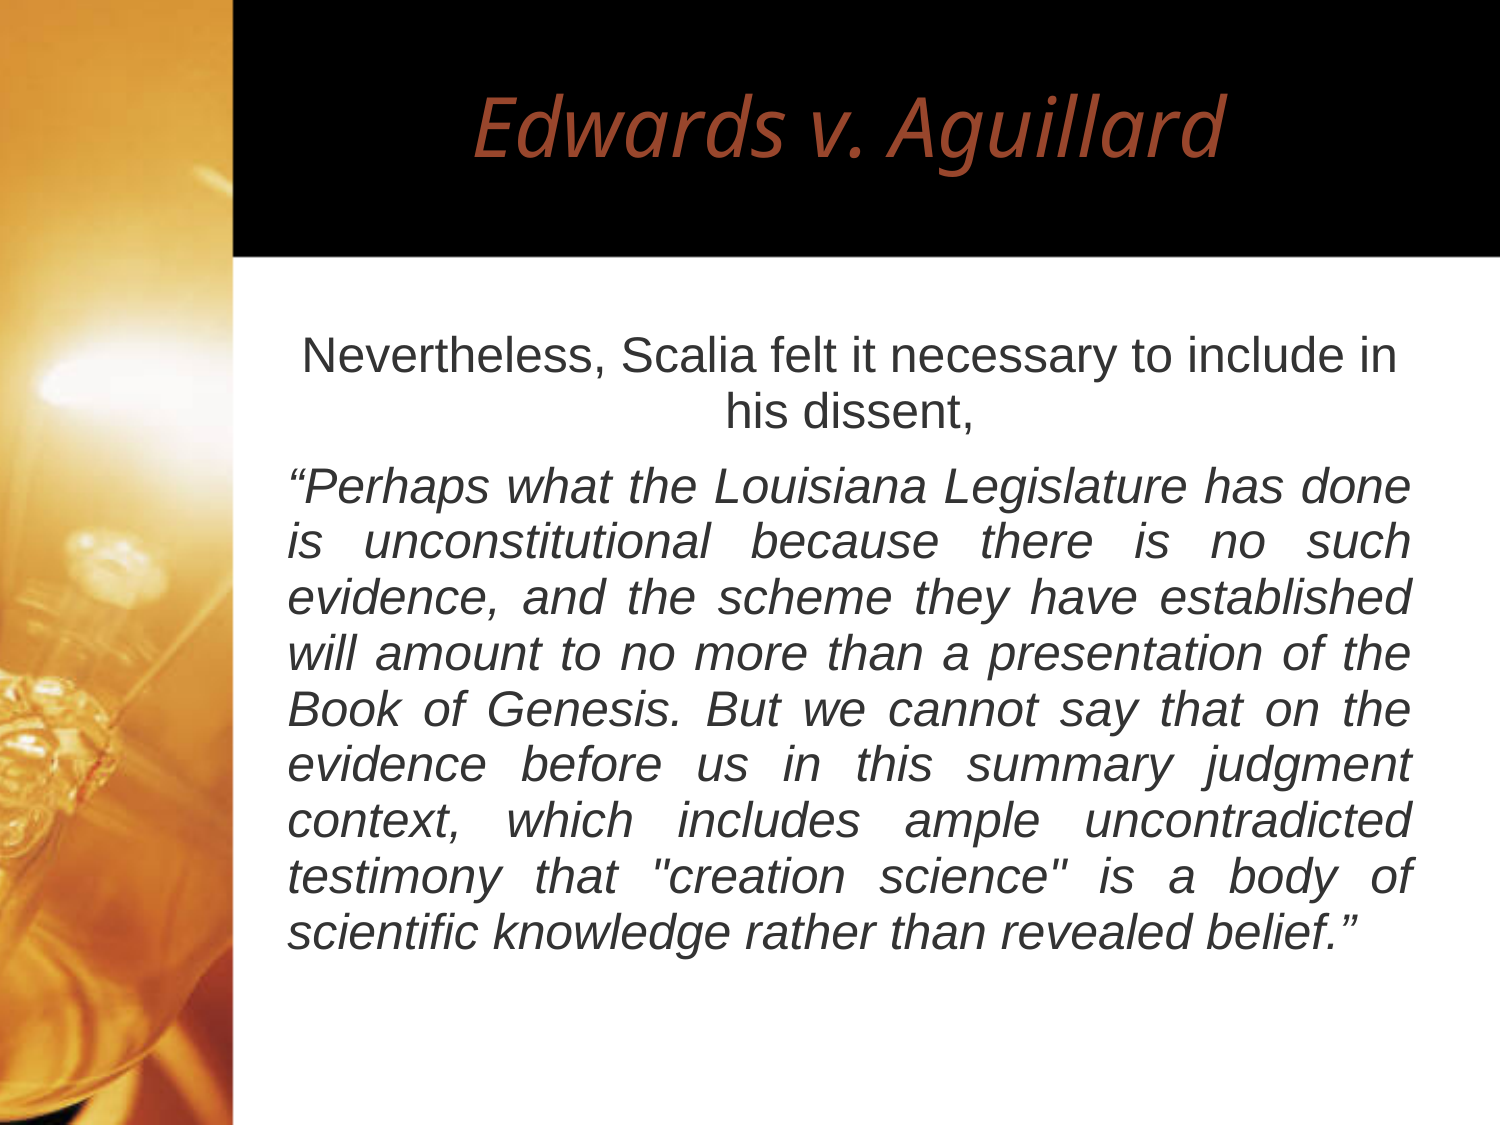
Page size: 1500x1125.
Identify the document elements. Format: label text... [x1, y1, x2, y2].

subtitle Nevertheless, Scalia felt it necessary to include in his dissent, “Perhaps what the Louisiana Legislature has done is unconstitutional because there is no such evidence, and the scheme they have established will amount to no more than a presentation of the Book of Genesis. But we cannot say that on the evidence before us in this summary judgment context, which includes ample uncontradicted testimony that "creation science" is a body of scientific knowledge rather than revealed belief.” [287, 287, 1413, 1001]
title Edwards v. Aguillard [287, 17, 1413, 233]
picture [0, 0, 1500, 1125]
